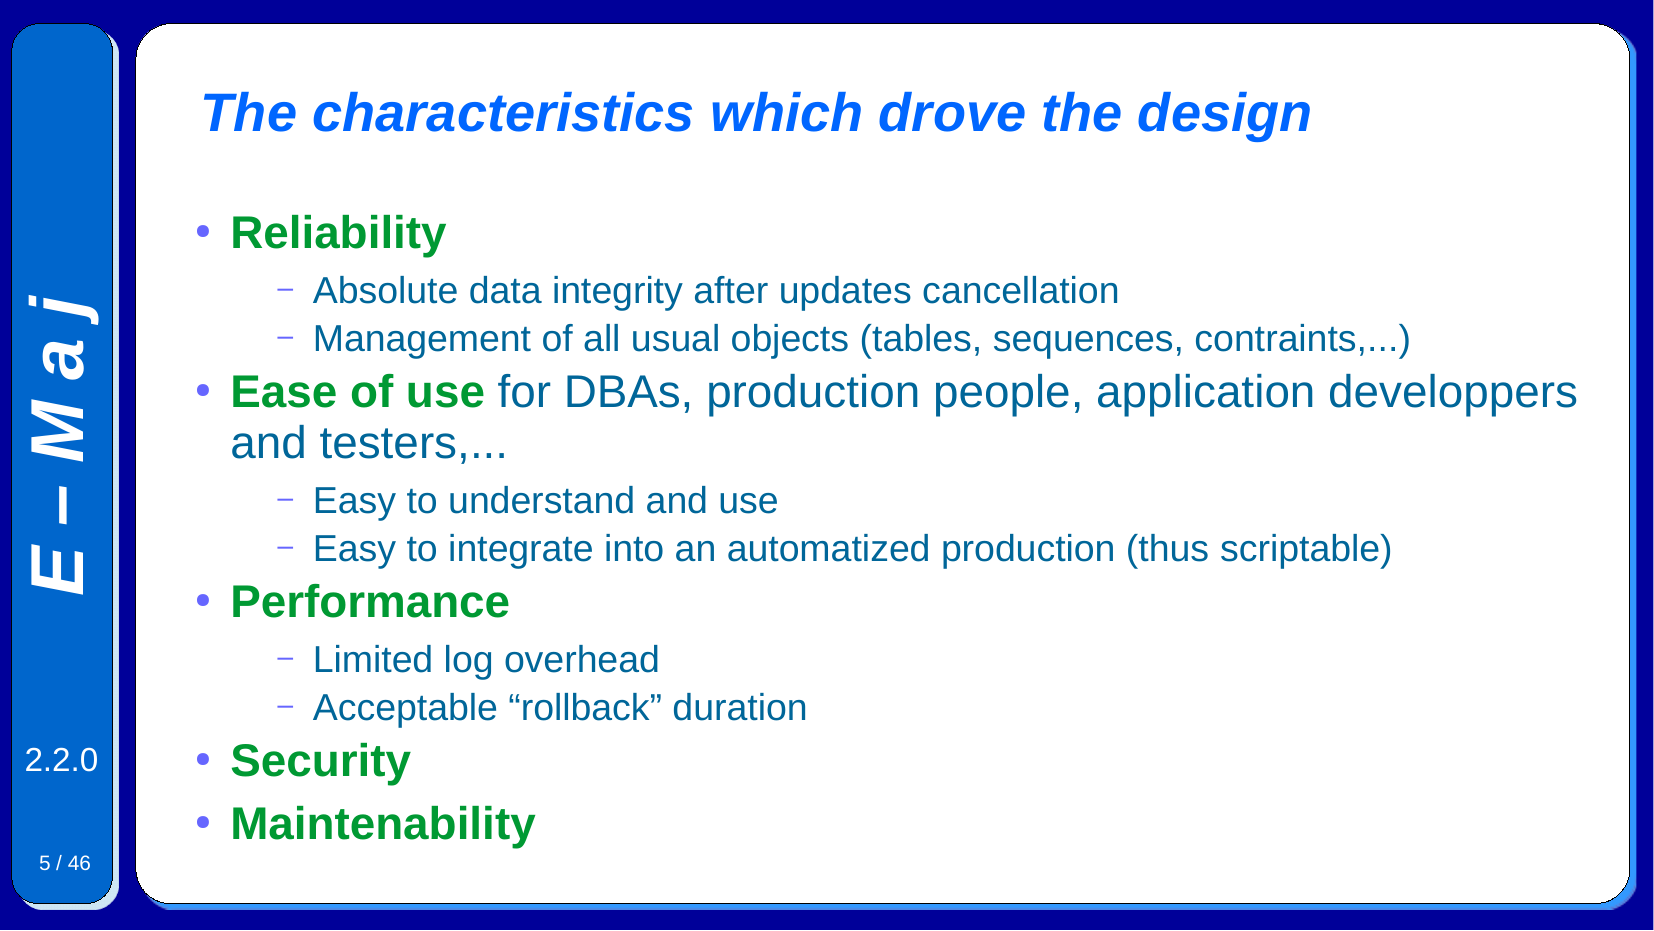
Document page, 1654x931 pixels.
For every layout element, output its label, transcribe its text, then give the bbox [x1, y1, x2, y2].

list Reliability Absolute data integrity after updates cancellation Management of all usual objects (tables, sequences, contraints,...) Ease of use for DBAs, production people, application developpers and testers,... Easy to understand and use Easy to integrate into an automatized production (thus scriptable) Performance Limited log overhead Acceptable “rollback” duration Security Maintenability [177, 206, 1587, 849]
title The characteristics which drove the design [200, 34, 1575, 191]
